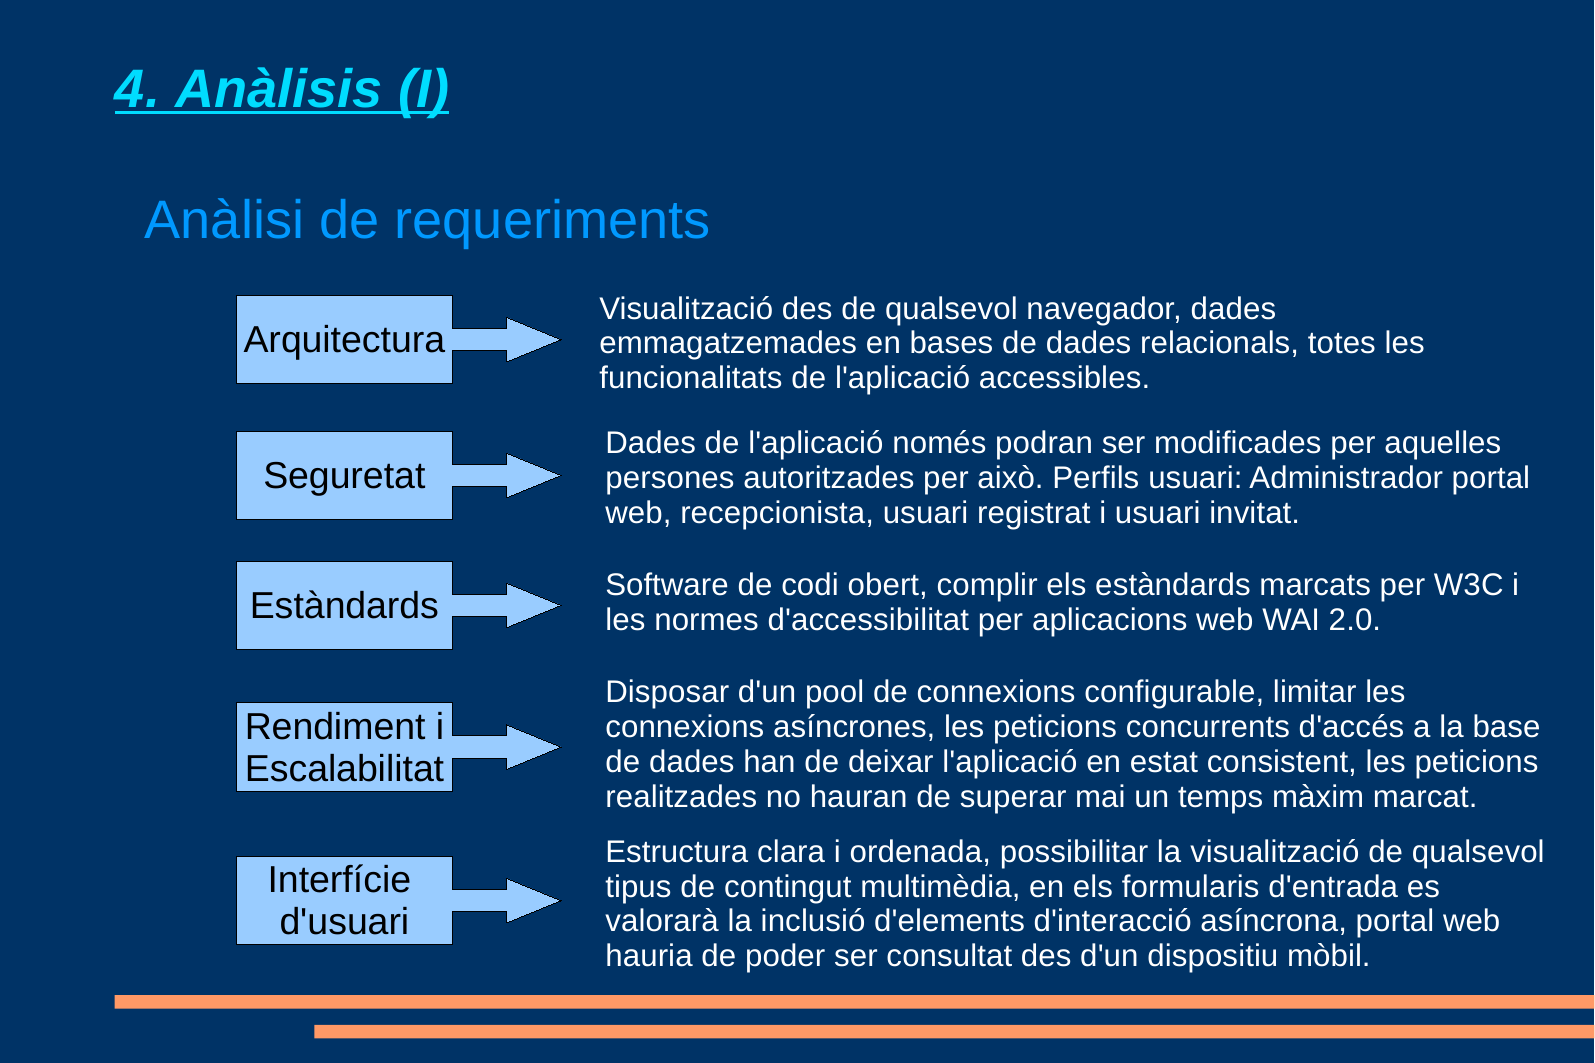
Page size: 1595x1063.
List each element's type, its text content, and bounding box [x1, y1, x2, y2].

text_box Estructura clara i ordenada, possibilitar la visualització de qualsevol tipus de contingut multimèdia, en els formularis d'entrada es valorarà la inclusió d'elements d'interacció asíncrona, portal web hauria de poder ser consultat des d'un dispositiu mòbil. [590, 826, 1565, 981]
text_box Disposar d'un pool de connexions configurable, limitar les connexions asíncrones, les peticions concurrents d'accés a la base de dades han de deixar l'aplicació en estat consistent, les peticions realitzades no hauran de superar mai un temps màxim marcat. [590, 667, 1565, 822]
text_box Rendiment i Escalabilitat [236, 702, 562, 792]
text_box Seguretat [236, 431, 562, 520]
text_box Visualització des de qualsevol navegador, dades emmagatzemades en bases de dades relacionals, totes les funcionalitats de l'aplicació accessibles. [584, 283, 1560, 403]
title Anàlisi de requeriments [144, 131, 1507, 309]
text_box Dades de l'aplicació només podran ser modificades per aquelles persones autoritzades per això. Perfils usuari: Administrador portal web, recepcionista, usuari registrat i usuari invitat. [590, 418, 1565, 538]
text_box Software de codi obert, complir els estàndards marcats per W3C i les normes d'accessibilitat per aplicacions web WAI 2.0. [590, 560, 1565, 667]
text_box Interfície d'usuari [236, 856, 562, 945]
text_box Arquitectura [236, 295, 562, 384]
title 4. Anàlisis (I) [115, 0, 1477, 178]
text_box Estàndards [236, 561, 562, 650]
